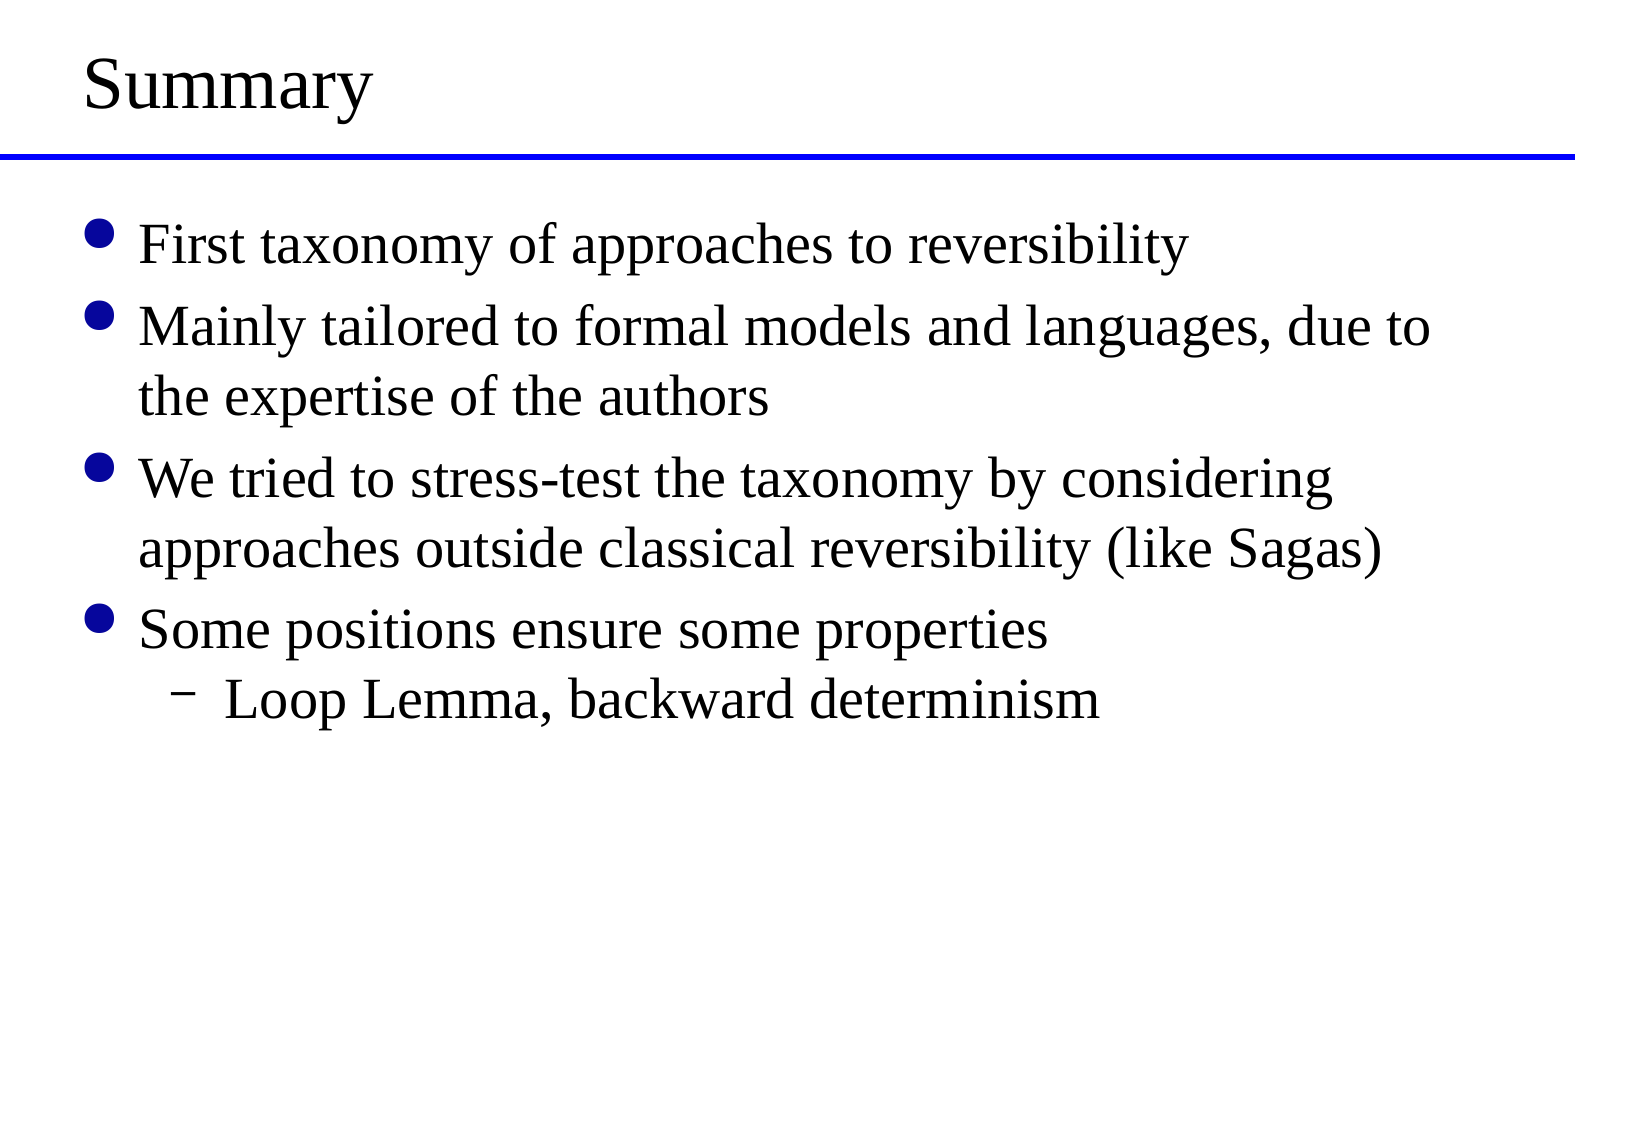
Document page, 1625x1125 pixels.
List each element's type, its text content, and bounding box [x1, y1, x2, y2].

title Summary [67, 27, 1544, 131]
list First taxonomy of approaches to reversibility Mainly tailored to formal models and languages, due to the expertise of the authors We tried to stress-test the taxonomy by considering approaches outside classical reversibility (like Sagas) Some positions ensure some properties Loop Lemma, backward determinism [67, 198, 1478, 1061]
